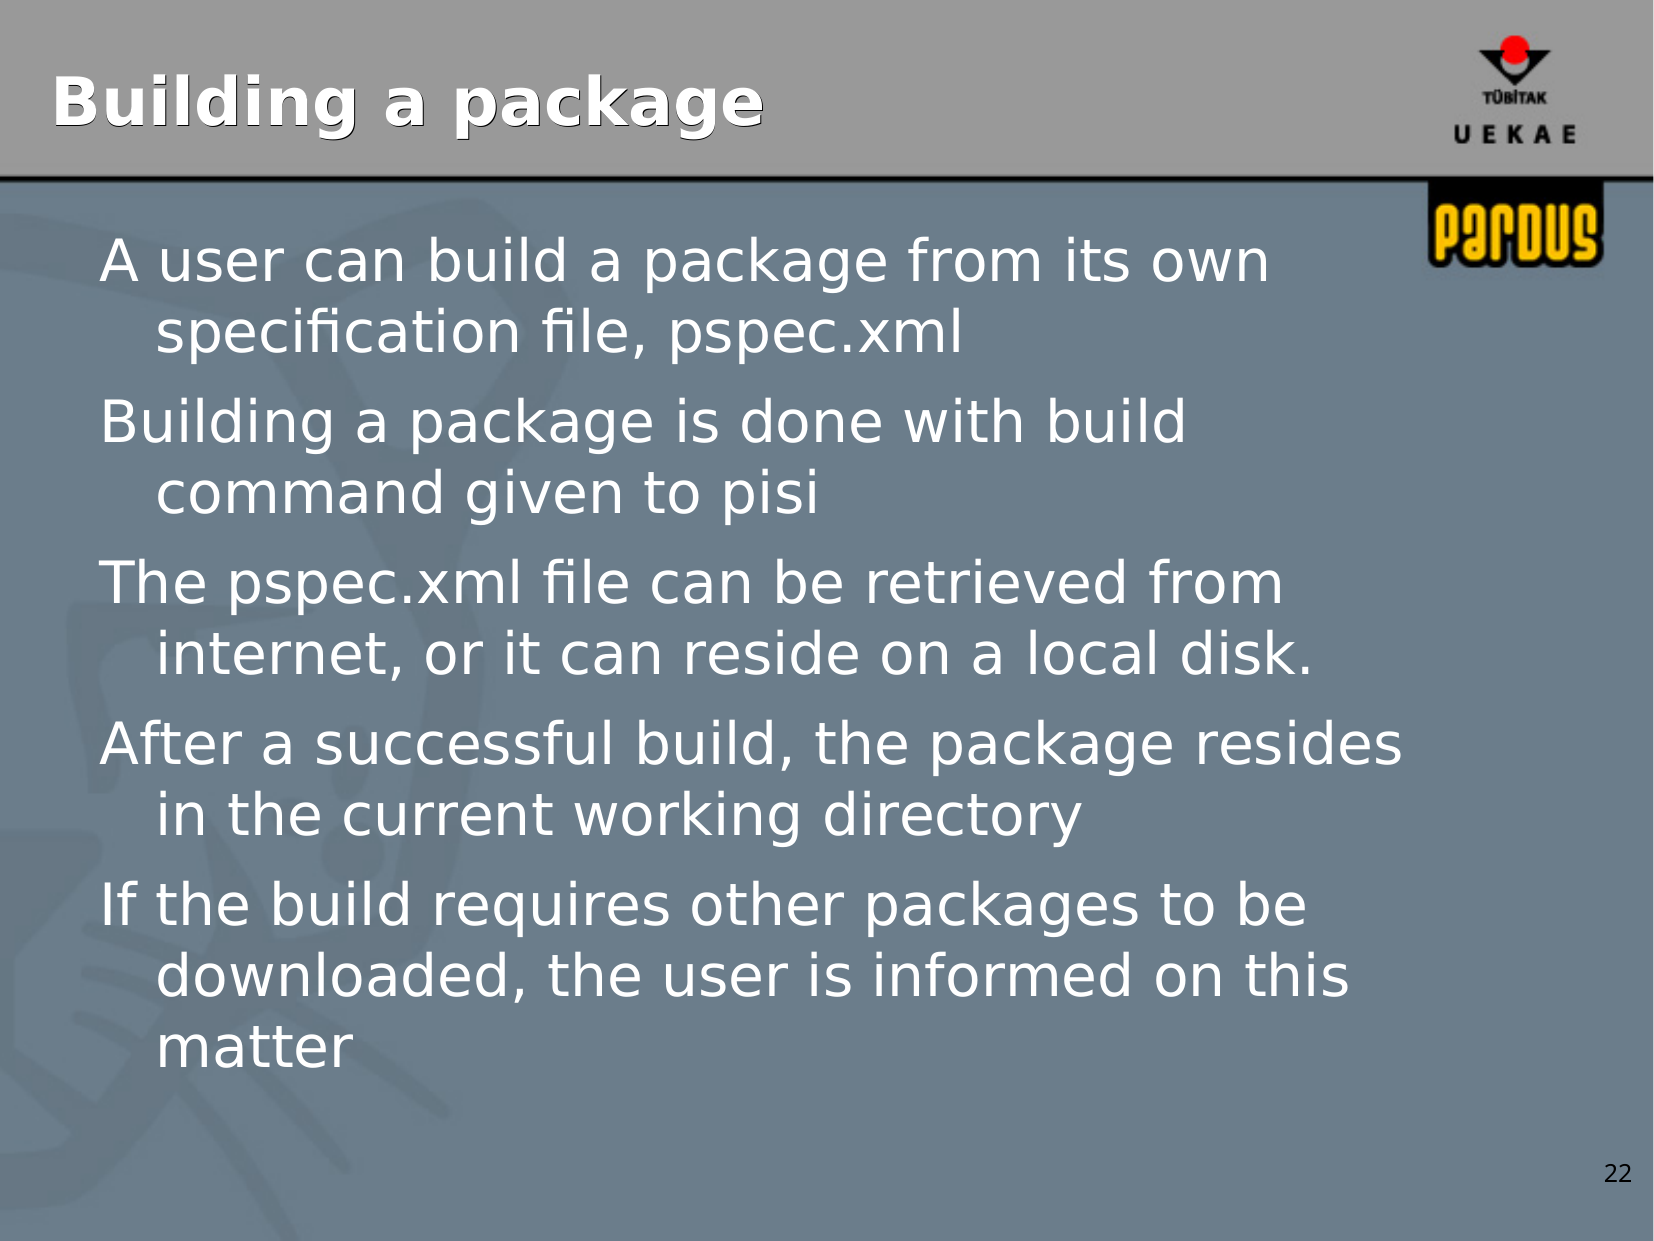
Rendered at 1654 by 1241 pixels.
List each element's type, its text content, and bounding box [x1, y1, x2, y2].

list A user can build a package from its own specification file, pspec.xml Building a package is done with build command given to pisi The pspec.xml file can be retrieved from internet, or it can reside on a local disk. After a successful build, the package resides in the current working directory If the build requires other packages to be downloaded, the user is informed on this matter [84, 216, 1480, 1086]
title Building a package [35, 43, 1449, 158]
picture [0, 0, 1654, 1241]
